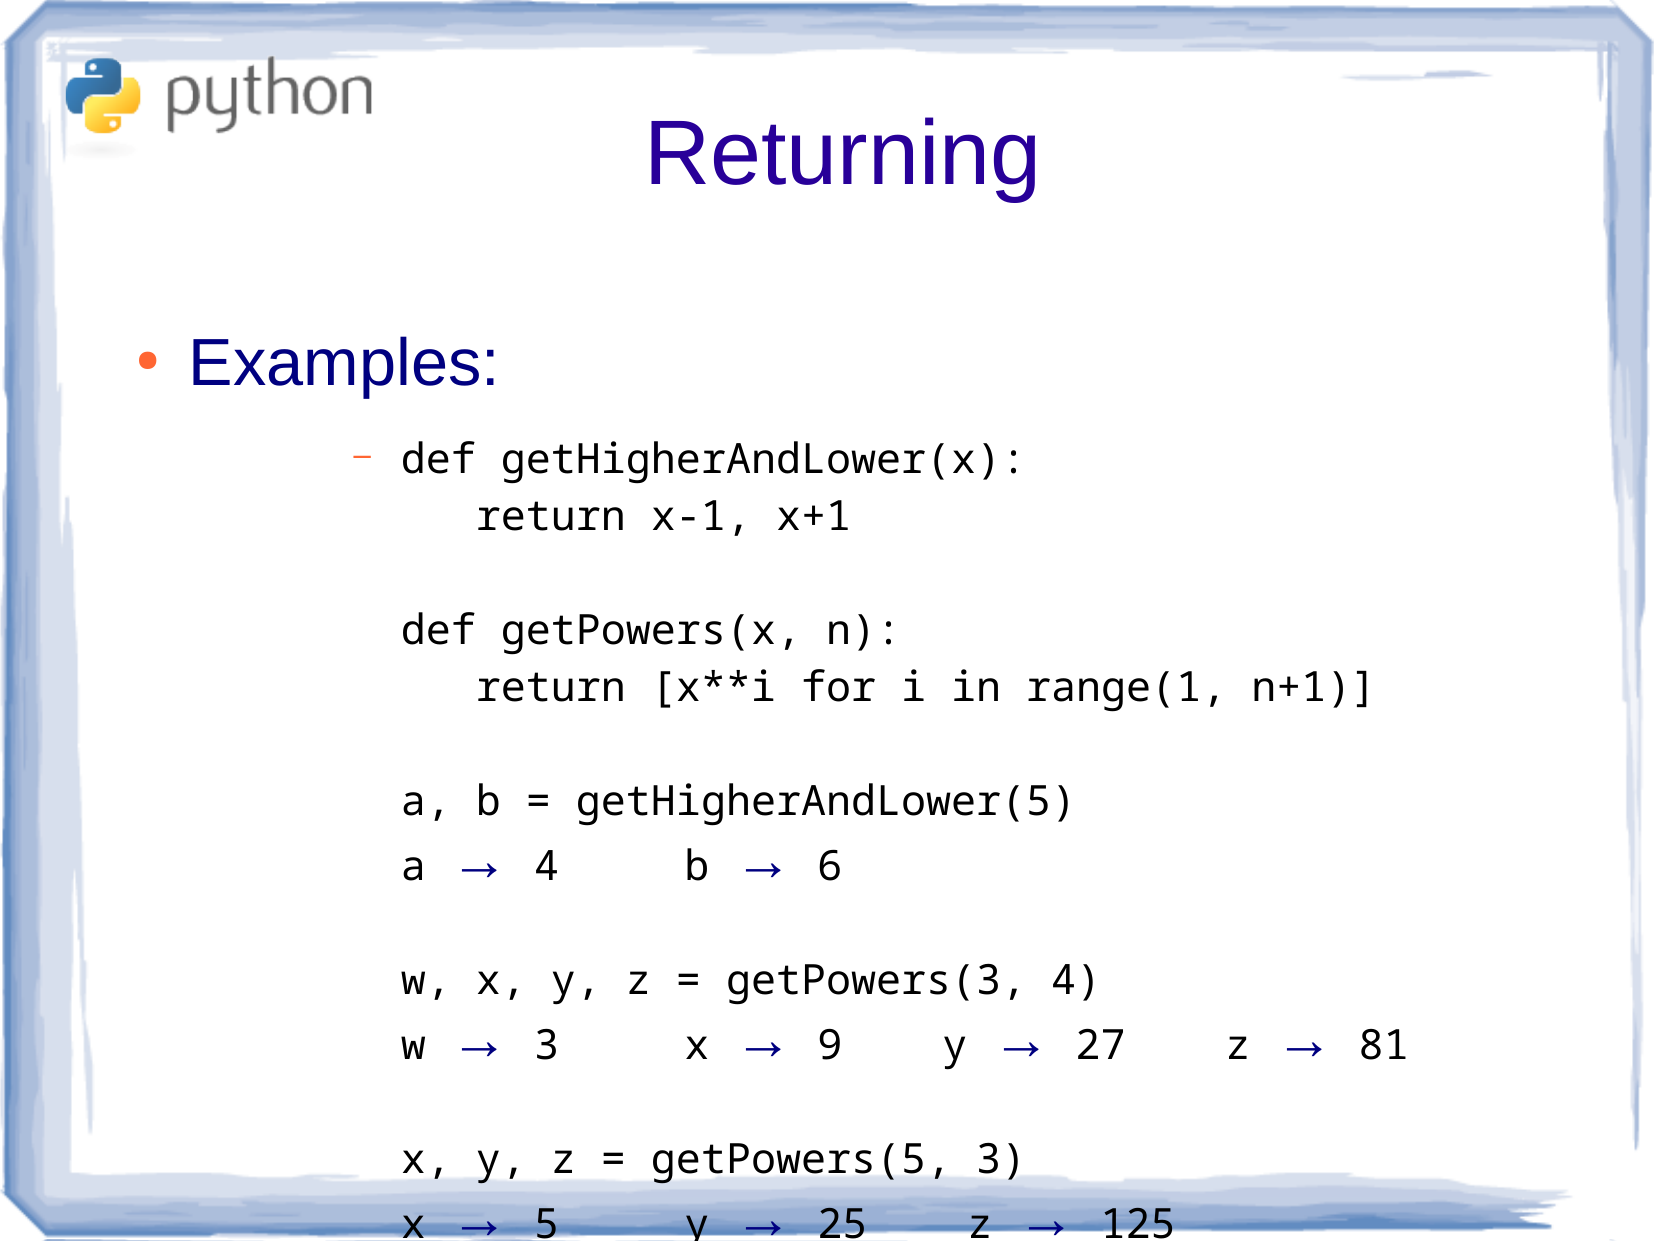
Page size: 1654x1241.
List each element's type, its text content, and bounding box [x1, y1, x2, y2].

list Examples: def getHigherAndLower(x): return x-1, x+1 def getPowers(x, n): return [x**i for i in range(1, n+1)] a, b = getHigherAndLower(5) a → 4 b → 6 w, x, y, z = getPowers(3, 4) w → 3 x → 9 y → 27 z → 81 x, y, z = getPowers(5, 3) x → 5 y → 25 z → 125 [118, 324, 1571, 1163]
title Returning [82, 49, 1571, 257]
picture [0, 0, 1654, 1241]
